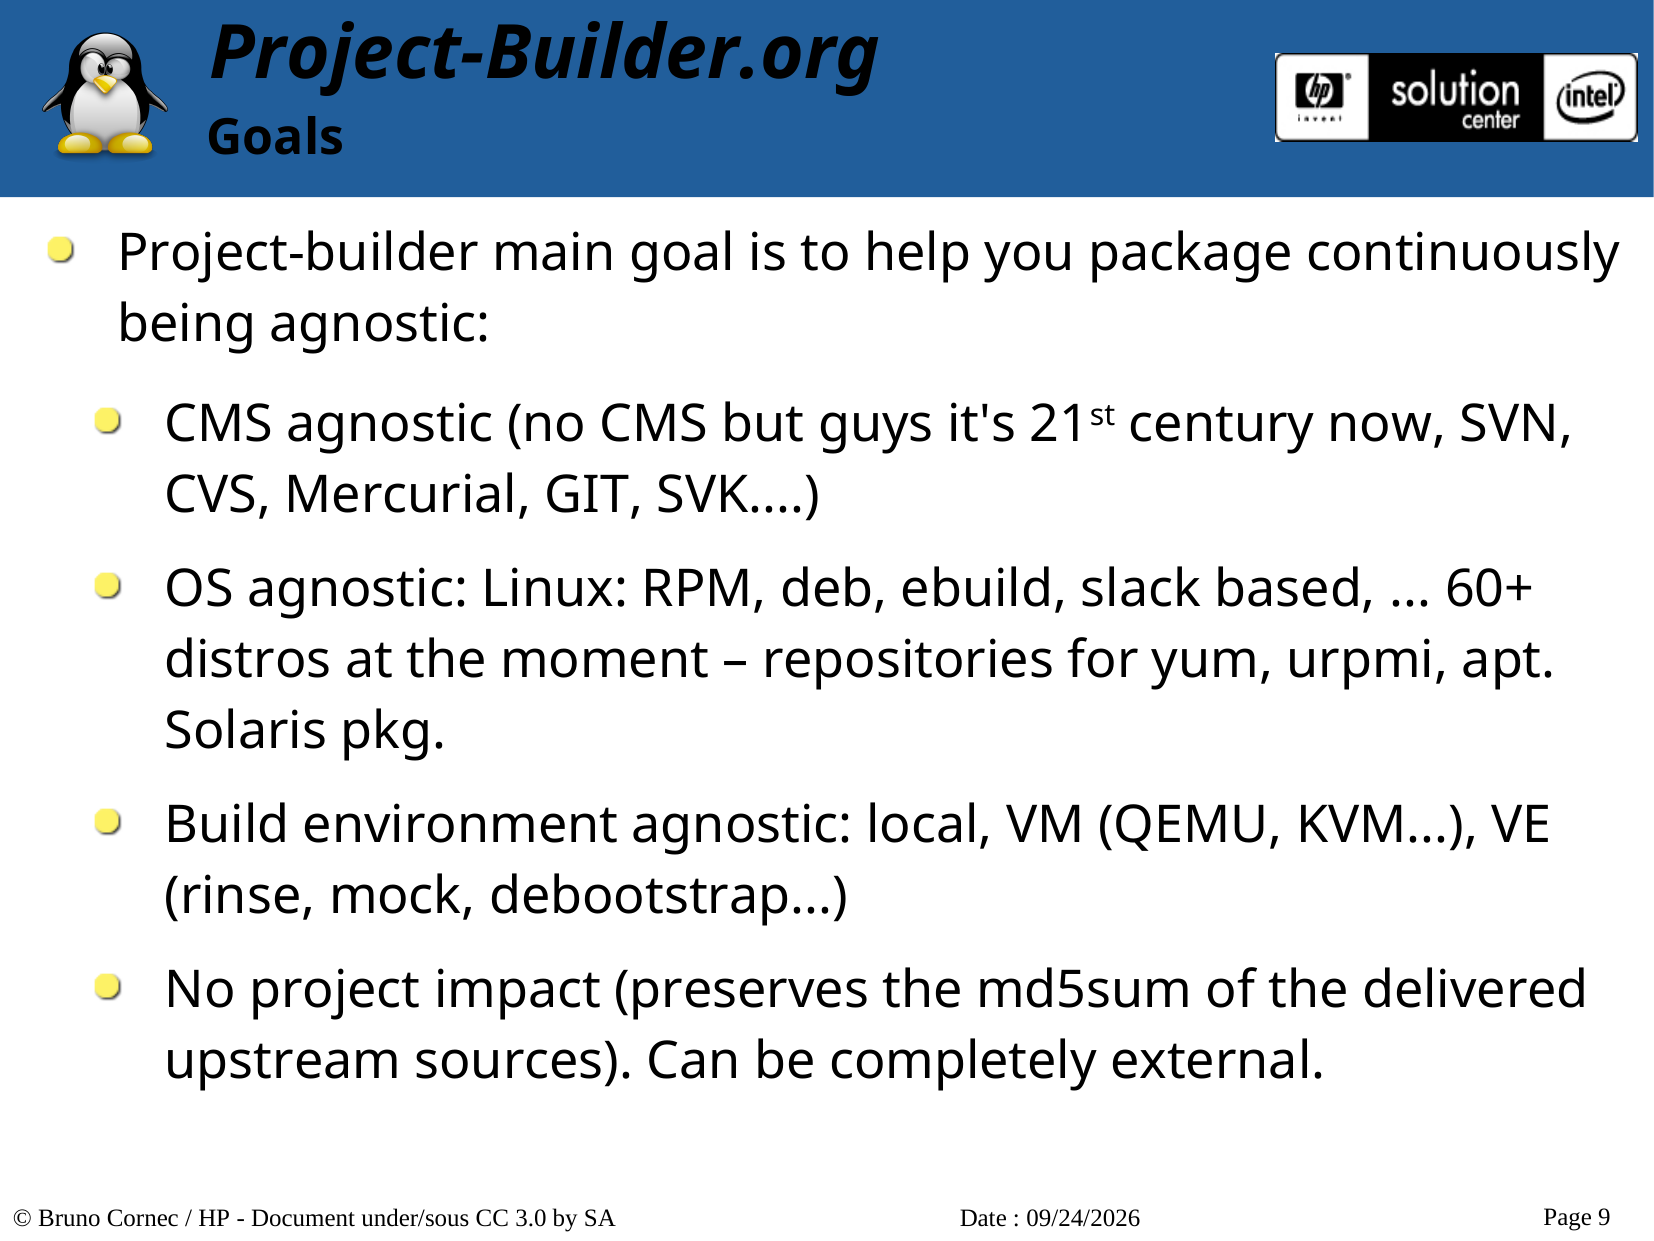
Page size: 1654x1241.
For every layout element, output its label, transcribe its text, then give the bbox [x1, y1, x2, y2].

picture [42, 29, 168, 167]
title Goals [206, 56, 1121, 218]
picture [1275, 53, 1638, 142]
list Project-builder main goal is to help you package continuously being agnostic: CMS agnostic (no CMS but guys it's 21st century now, SVN, CVS, Mercurial, GIT, SVK....) OS agnostic: Linux: RPM, deb, ebuild, slack based, ... 60+ distros at the moment – repositories for yum, urpmi, apt. Solaris pkg. Build environment agnostic: local, VM (QEMU, KVM...), VE (rinse, mock, debootstrap...) No project impact (preserves the md5sum of the delivered upstream sources). Can be completely external. [34, 215, 1642, 1101]
